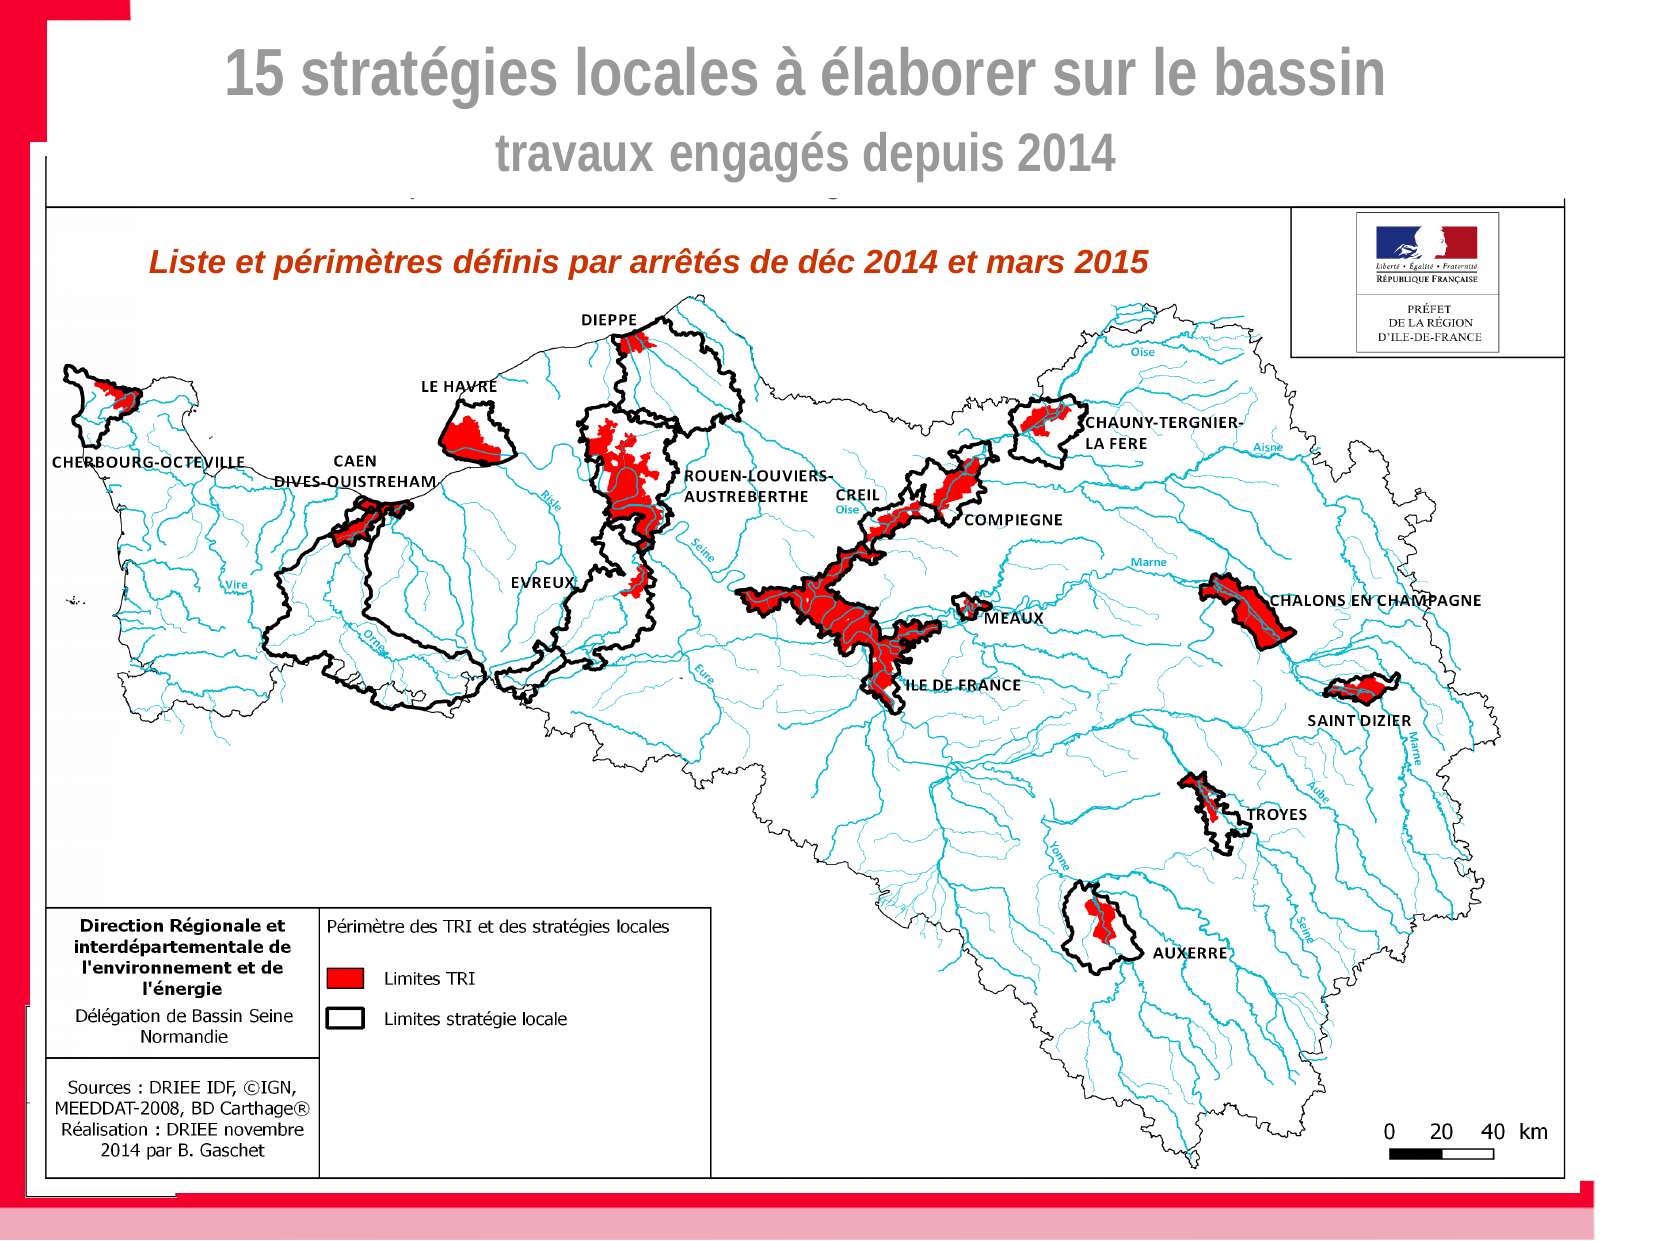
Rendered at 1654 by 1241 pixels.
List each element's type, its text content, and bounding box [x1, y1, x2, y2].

text_box Liste et périmètres définis par arrêtés de déc 2014 et mars 2015 [58, 236, 1241, 289]
picture [0, 0, 1653, 1240]
title 15 stratégies locales à élaborer sur le bassin travaux engagés depuis 2014 [47, 20, 1566, 199]
